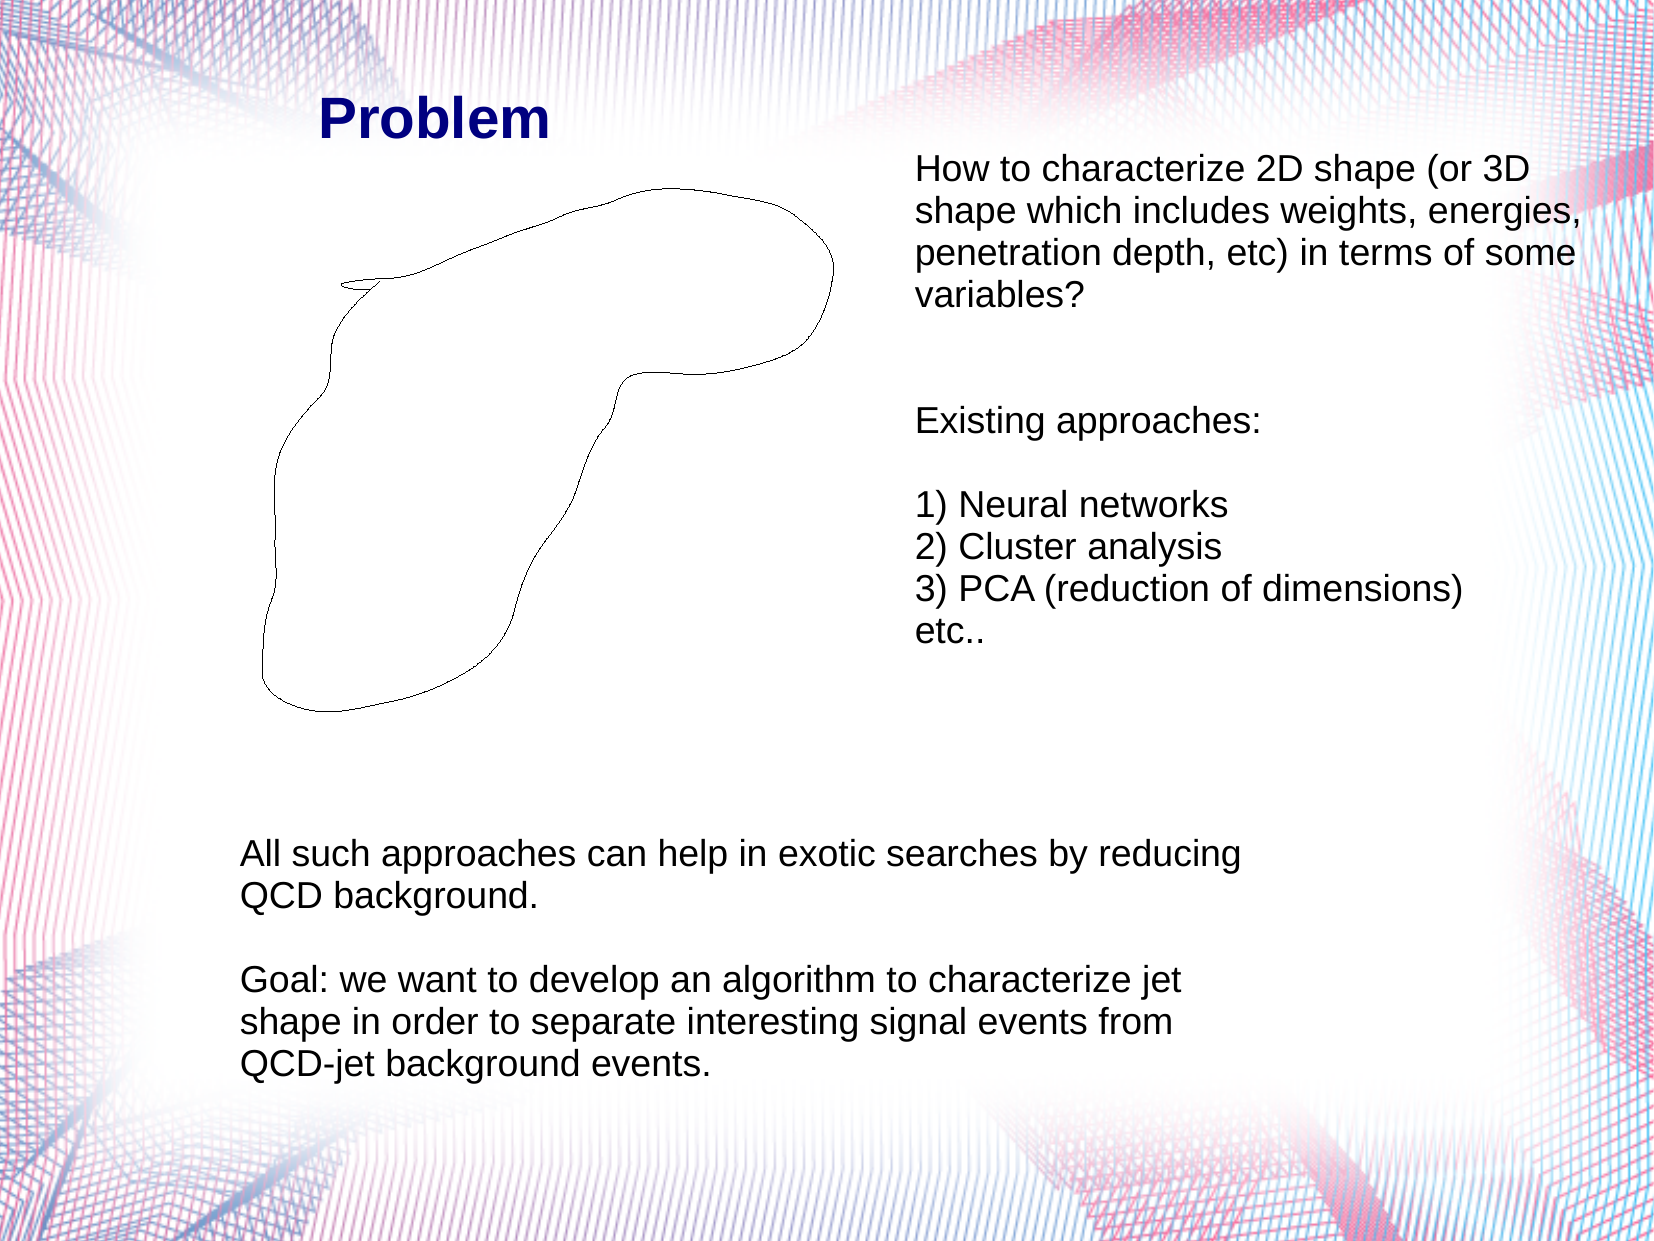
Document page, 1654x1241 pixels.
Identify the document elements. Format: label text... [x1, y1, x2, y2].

text_box All such approaches can help in exotic searches by reducing QCD background. Goal: we want to develop an algorithm to characterize jet shape in order to separate interesting signal events from QCD-jet background events. [225, 825, 1276, 1092]
title Problem [82, 49, 788, 188]
text_box How to characterize 2D shape (or 3D shape which includes weights, energies, penetration depth, etc) in terms of some variables? Existing approaches: 1) Neural networks 2) Cluster analysis 3) PCA (reduction of dimensions) etc.. [900, 140, 1613, 785]
picture [0, 0, 1654, 1241]
